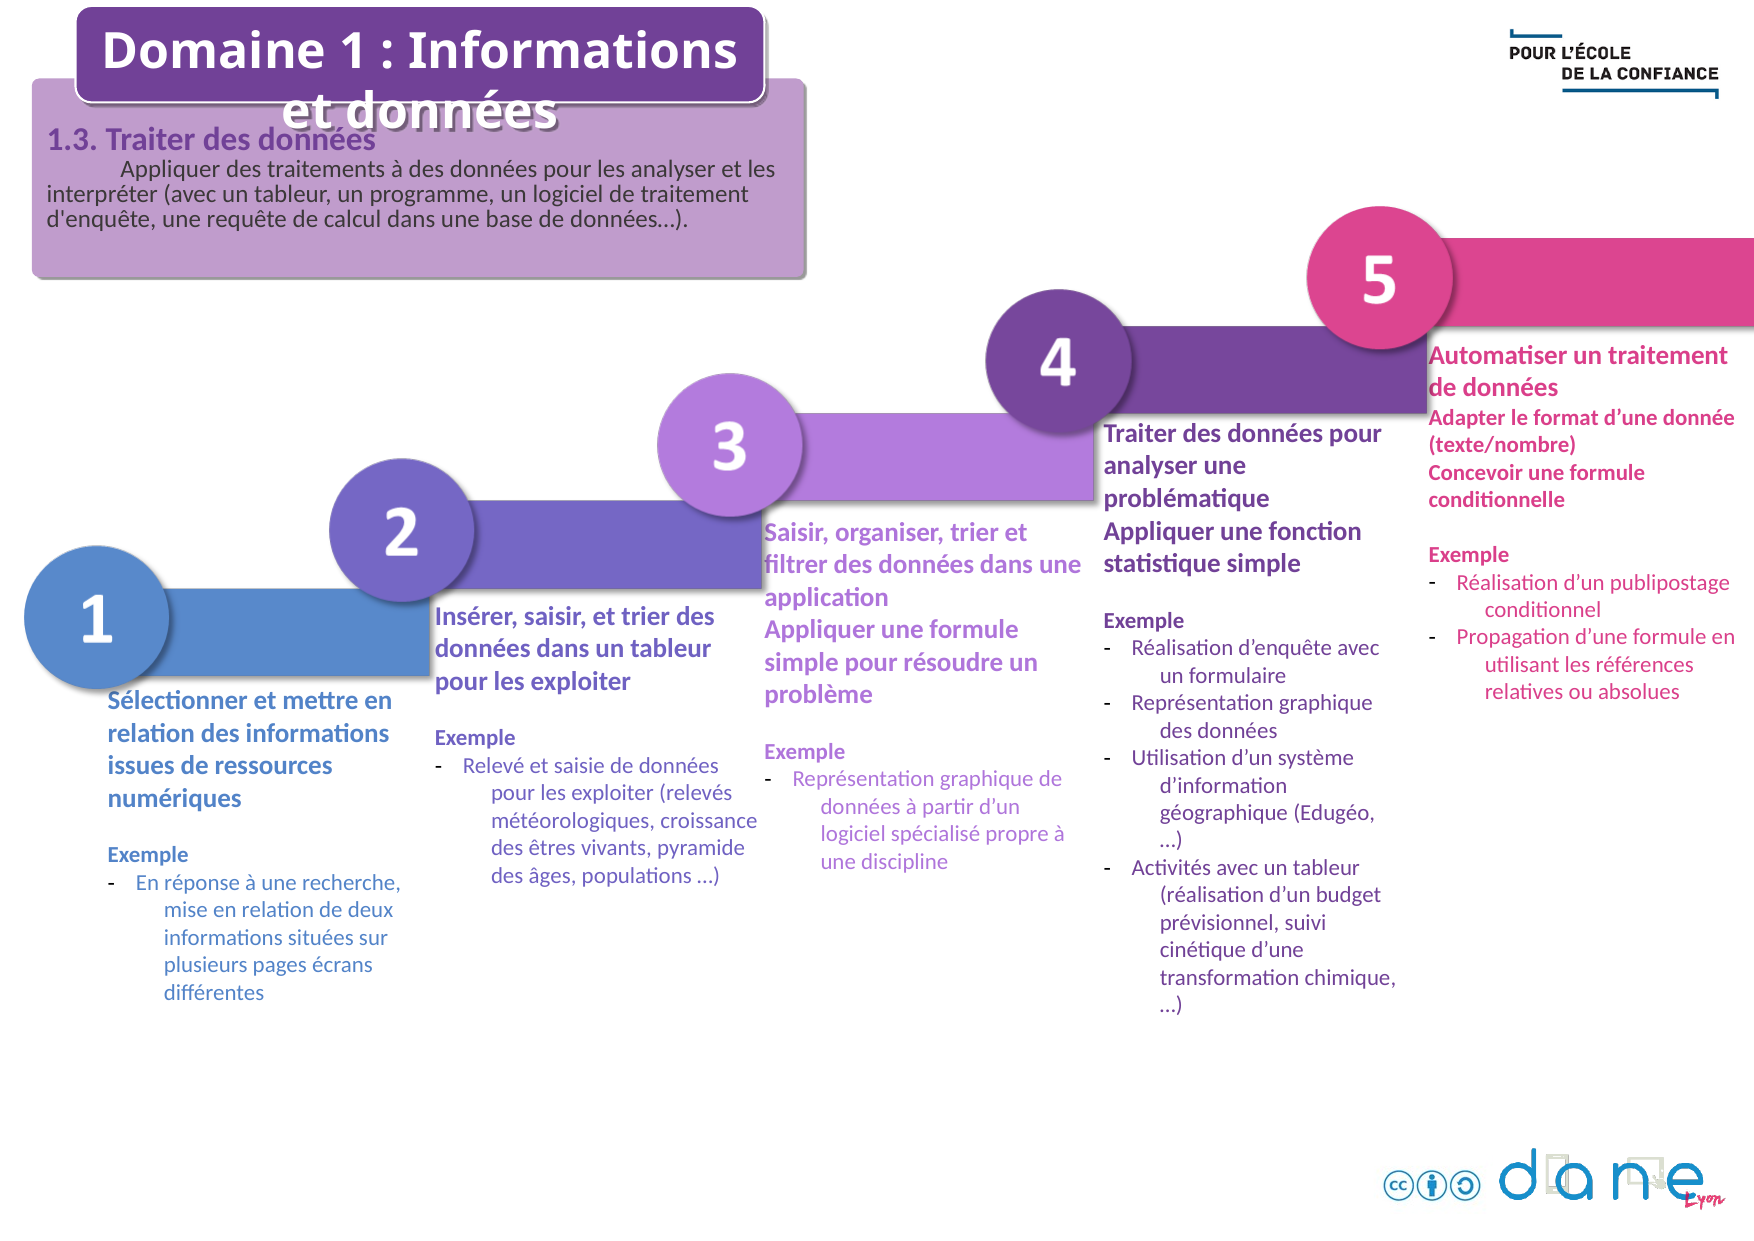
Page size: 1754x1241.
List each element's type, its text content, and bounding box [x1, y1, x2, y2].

text_box [513, 106, 523, 111]
text_box [323, 103, 350, 118]
picture [1493, 12, 1734, 113]
text_box [373, 103, 383, 118]
text_box [468, 103, 480, 118]
text_box [291, 103, 316, 118]
text_box [387, 106, 398, 118]
text_box Traiter des données pour analyser une problématique Appliquer une fonction statistique simple Exemple Réalisation d’enquête avec un formulaire Représentation graphique des données Utilisation d’un système d’information géographique (Edugéo, …) Activités avec un tableur (réalisation d’un budget prévisionnel, suivi cinétique d’une transformation chimique, …) [1089, 721, 1414, 1025]
picture [1364, 1139, 1729, 1214]
text_box [484, 103, 509, 118]
text_box [543, 78, 804, 118]
text_box Insérer, saisir, et trier des données dans un tableur pour les exploiter Exemple Relevé et saisie de données pour les exploiter (relevés météorologiques, croissance des êtres vivants, pyramide des âges, populations …) [420, 721, 780, 895]
text_box [513, 103, 545, 118]
text_box [419, 106, 430, 118]
text_box Domaine 1 : Informations et données [75, 5, 765, 103]
text_box [355, 106, 366, 118]
text_box [452, 106, 463, 118]
text_box Saisir, organiser, trier et filtrer des données dans une application Appliquer une formule simple pour résoudre un problème Exemple Représentation graphique de données à partir d’un logiciel spécialisé propre à une discipline [749, 721, 1089, 881]
text_box [31, 78, 287, 118]
text_box [484, 106, 494, 111]
text_box 1.3. Traiter des données Appliquer des traitements à des données pour les analyser et les interpréter (avec un tableur, un programme, un logiciel de traitement d'enquête, une requête de calcul dans une base de données…). [31, 118, 804, 280]
text_box [435, 103, 445, 118]
picture [20, 202, 1754, 721]
text_box Sélectionner et mettre en relation des informations issues de ressources numériques Exemple En réponse à une recherche, mise en relation de deux informations situées sur plusieurs pages écrans différentes [93, 721, 443, 1047]
text_box [402, 103, 412, 118]
text_box [291, 106, 301, 111]
